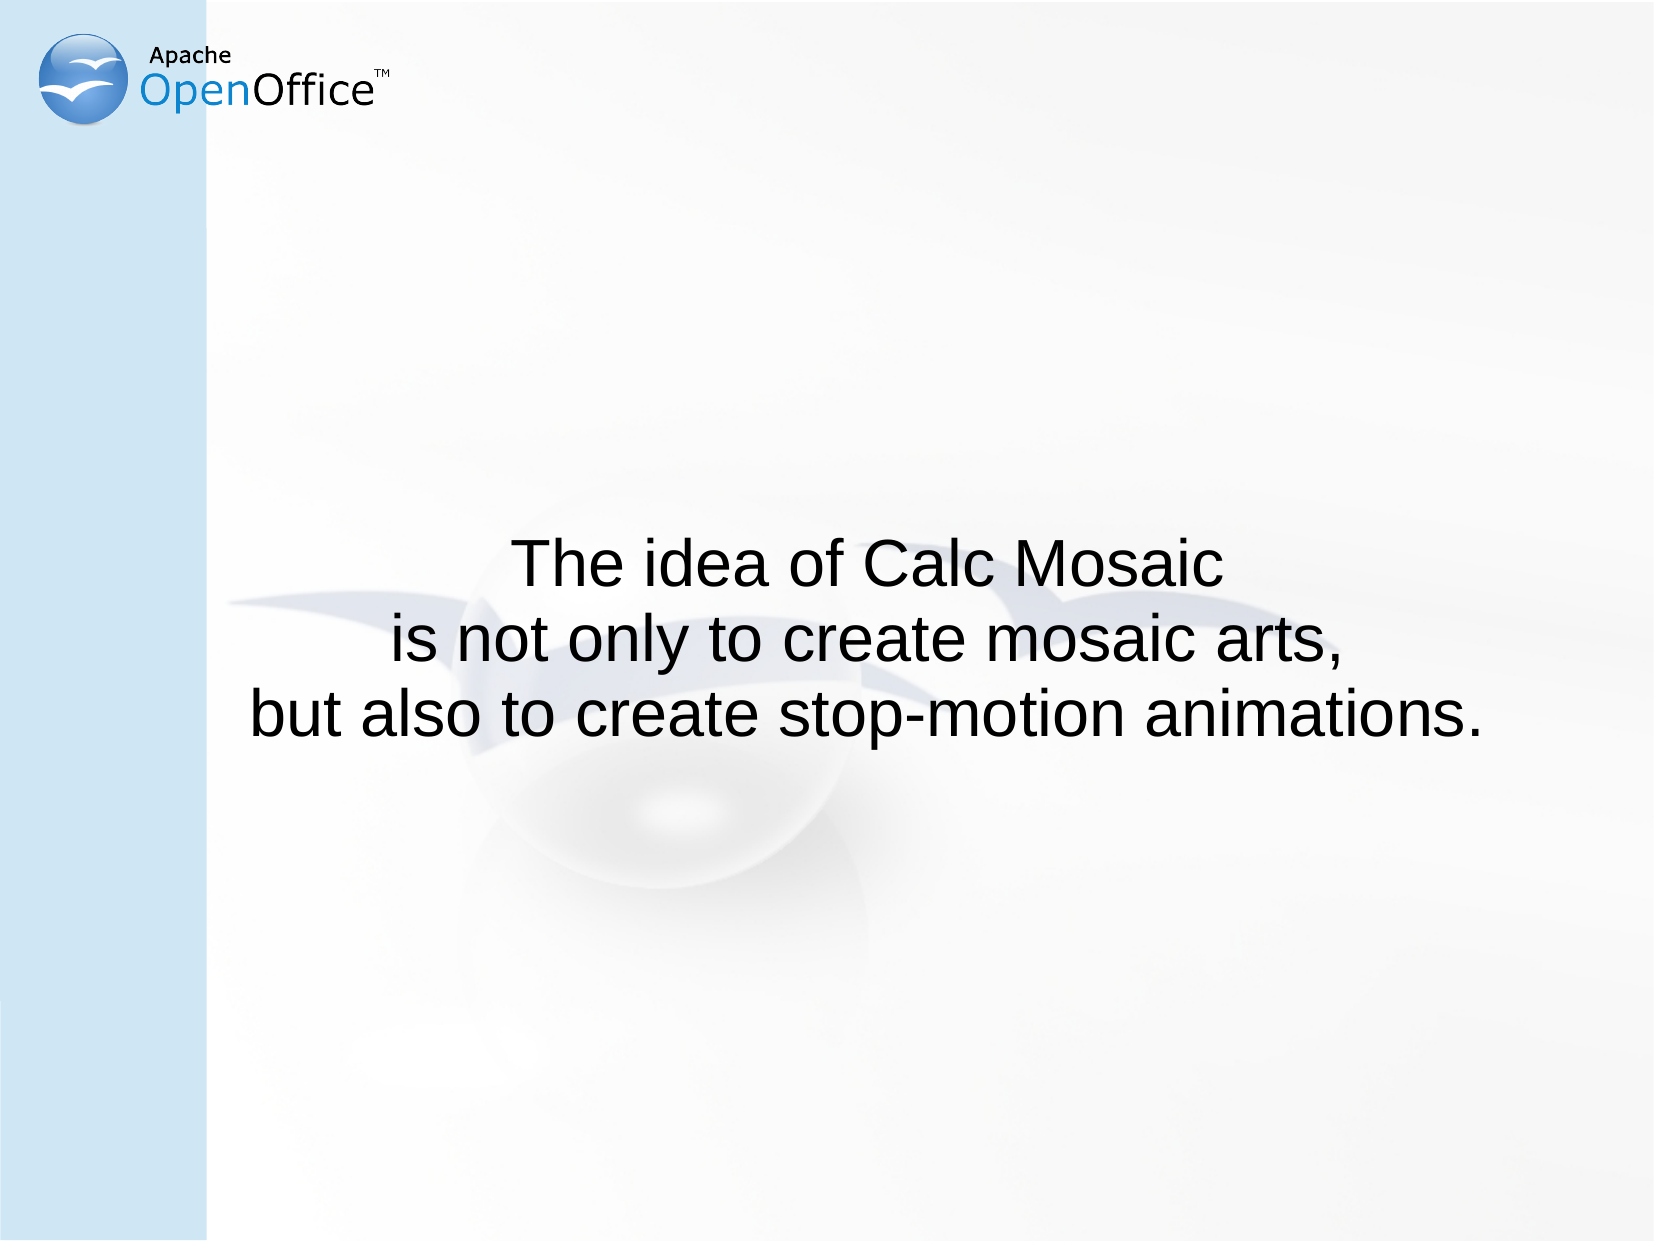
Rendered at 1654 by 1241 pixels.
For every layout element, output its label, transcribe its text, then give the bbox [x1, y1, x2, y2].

subtitle The idea of Calc Mosaic is not only to create mosaic arts, but also to create stop-motion animations. [165, 108, 1571, 1168]
picture [35, 2, 1654, 1241]
